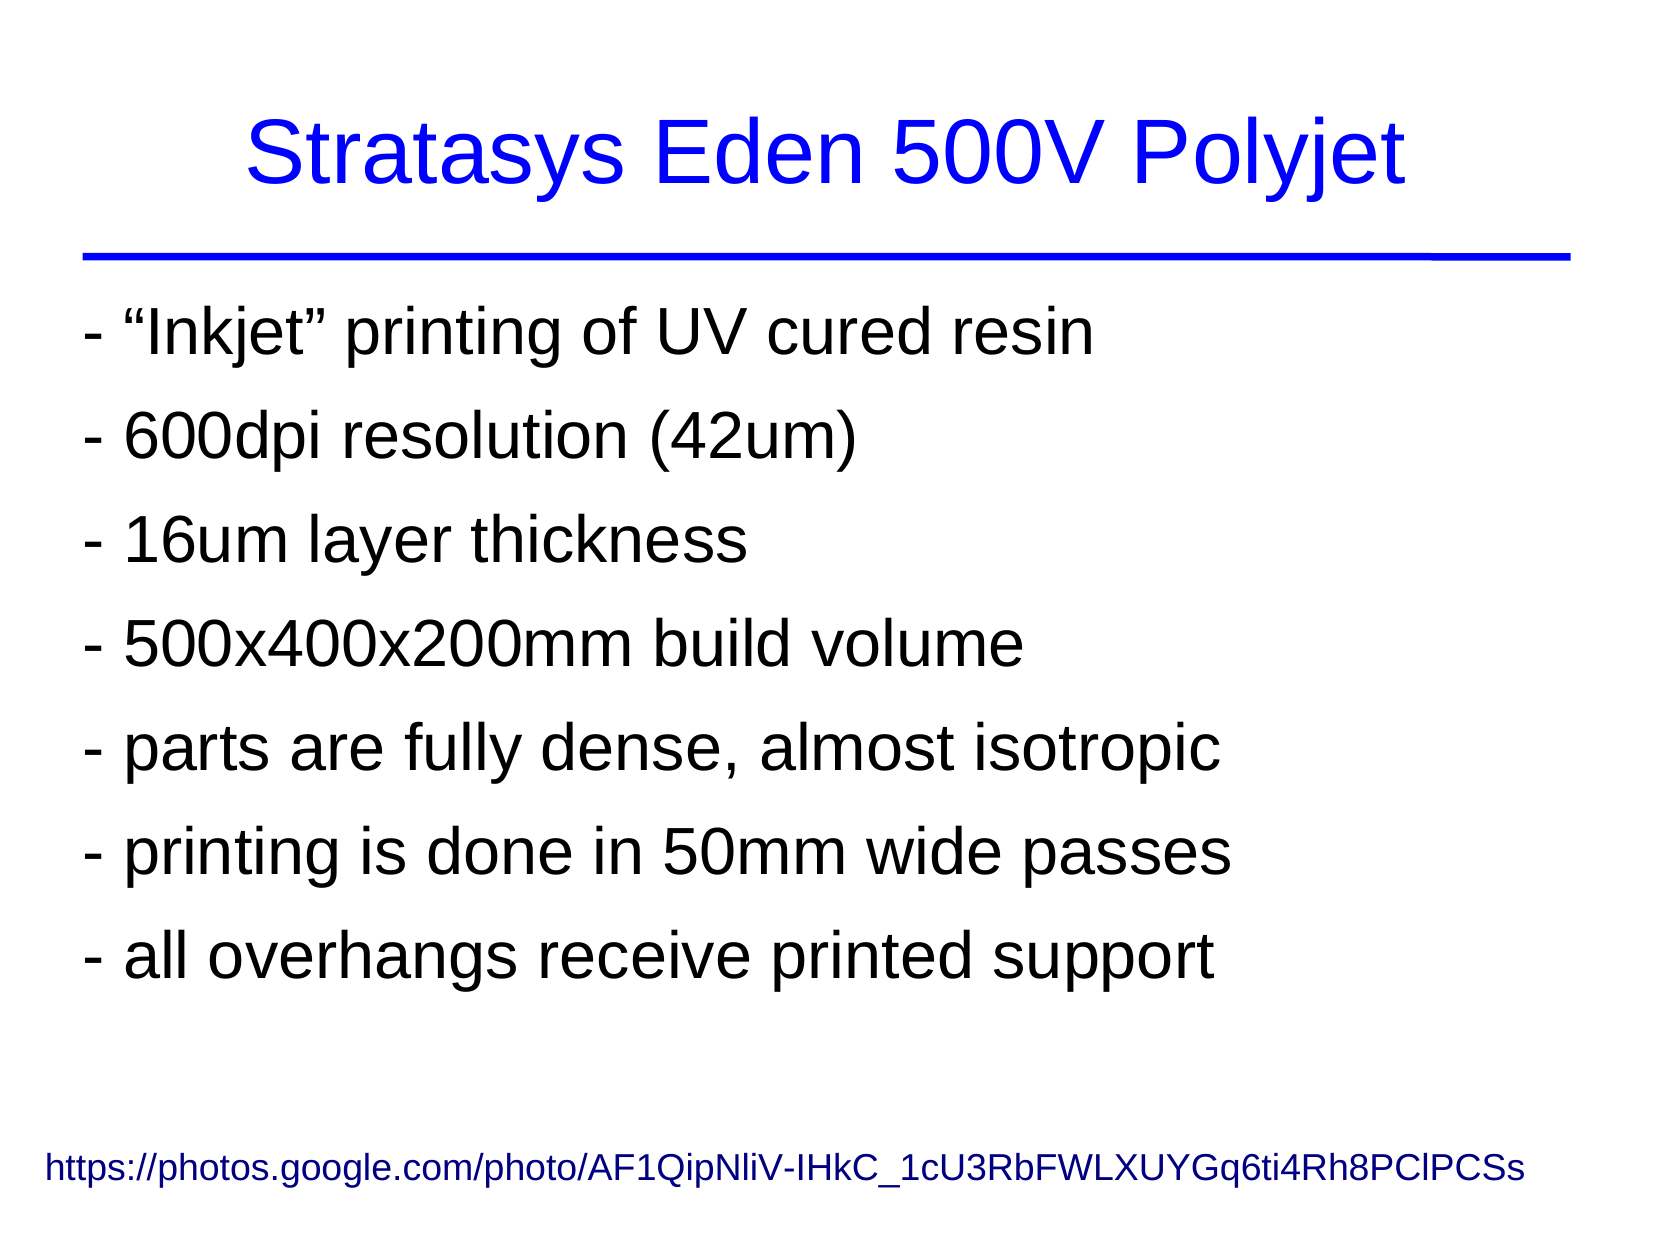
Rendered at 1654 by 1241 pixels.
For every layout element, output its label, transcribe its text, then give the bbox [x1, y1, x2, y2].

title Stratasys Eden 500V Polyjet [82, 49, 1571, 256]
text_box https://photos.google.com/photo/AF1QipNliV-IHkC_1cU3RbFWLXUYGq6ti4Rh8PClPCSs [30, 1140, 1654, 1210]
list - “Inkjet” printing of UV cured resin - 600dpi resolution (42um) - 16um layer thickness - 500x400x200mm build volume - parts are fully dense, almost isotropic - printing is done in 50mm wide passes - all overhangs receive printed support [82, 290, 1571, 1009]
